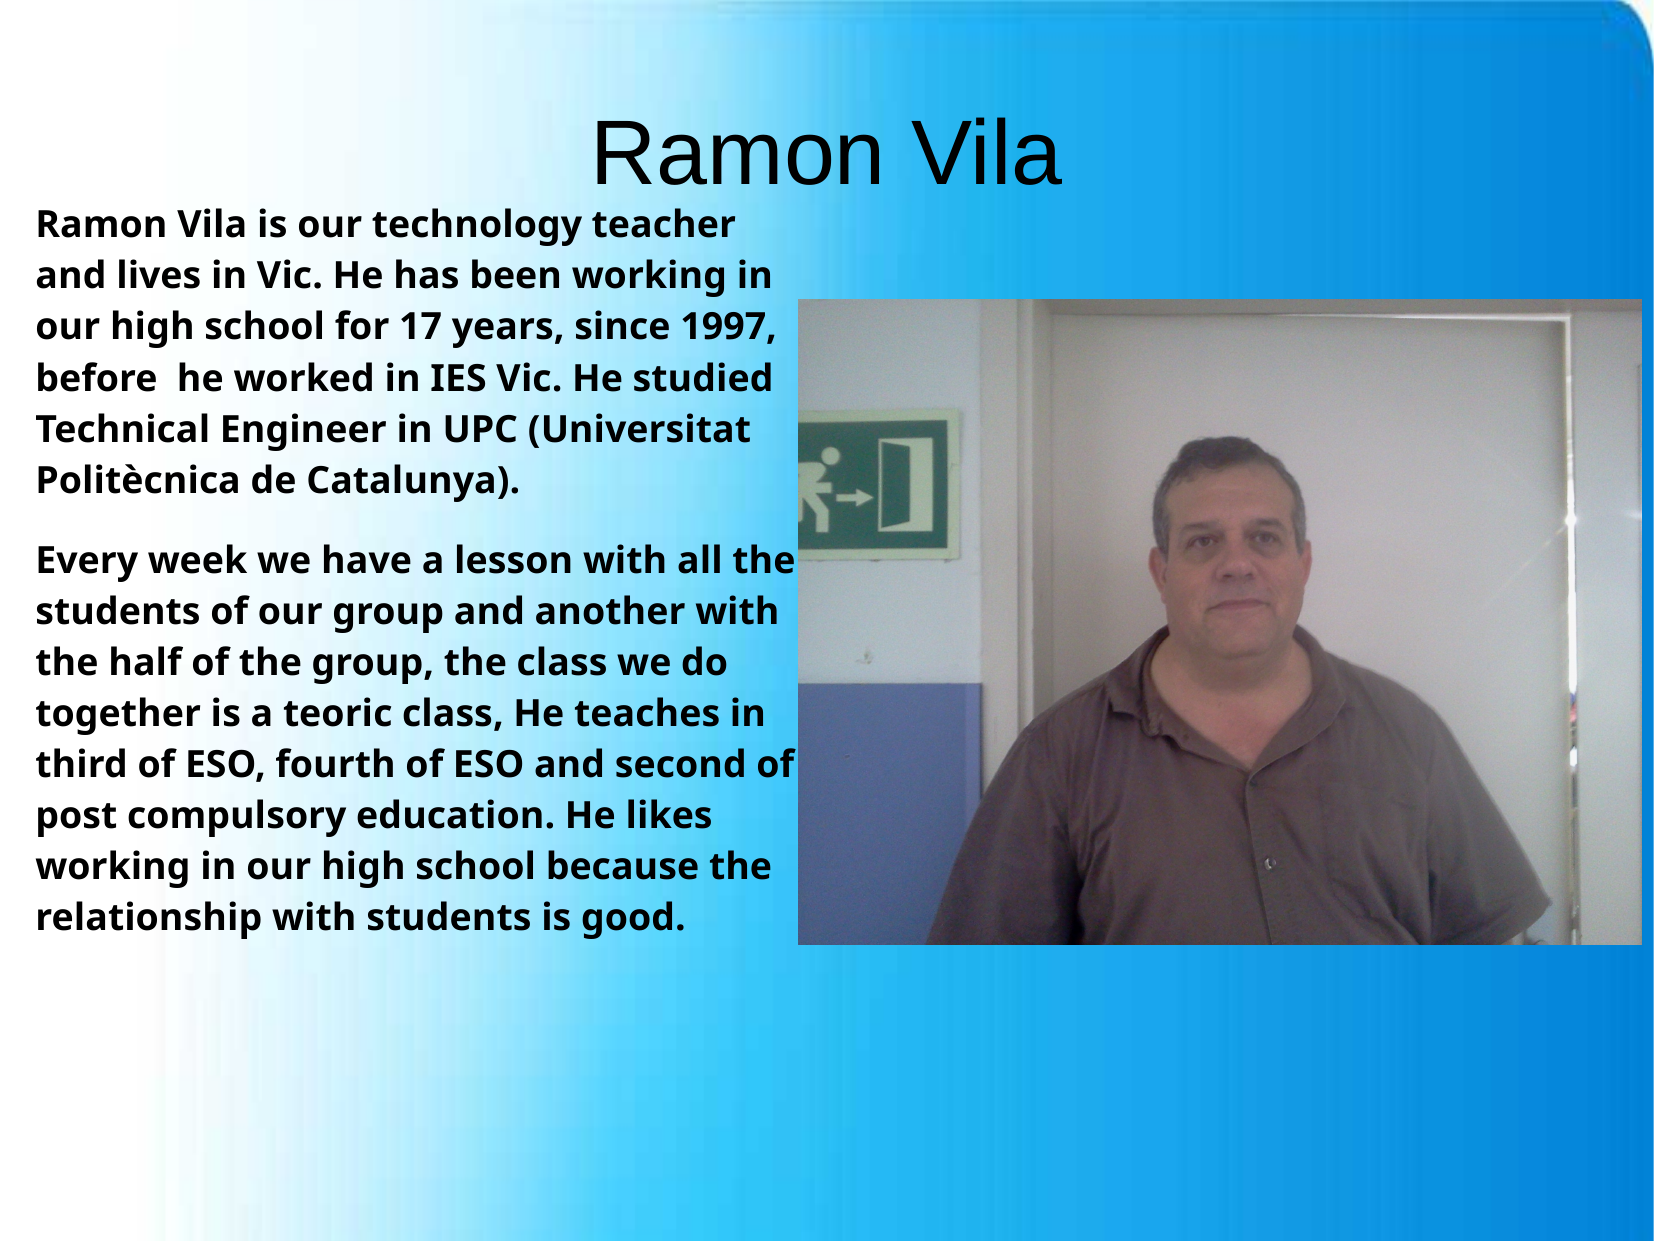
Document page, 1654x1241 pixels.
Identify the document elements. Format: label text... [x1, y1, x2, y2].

picture [0, 0, 1654, 1241]
title Ramon Vila [82, 49, 1571, 257]
list Ramon Vila is our technology teacher and lives in Vic. He has been working in our high school for 17 years, since 1997, before he worked in IES Vic. He studied Technical Engineer in UPC (Universitat Politècnica de Catalunya). Every week we have a lesson with all the students of our group and another with the half of the group, the class we do together is a teoric class, He teaches in third of ESO, fourth of ESO and second of post compulsory education. He likes working in our high school because the relationship with students is good. [35, 198, 804, 945]
